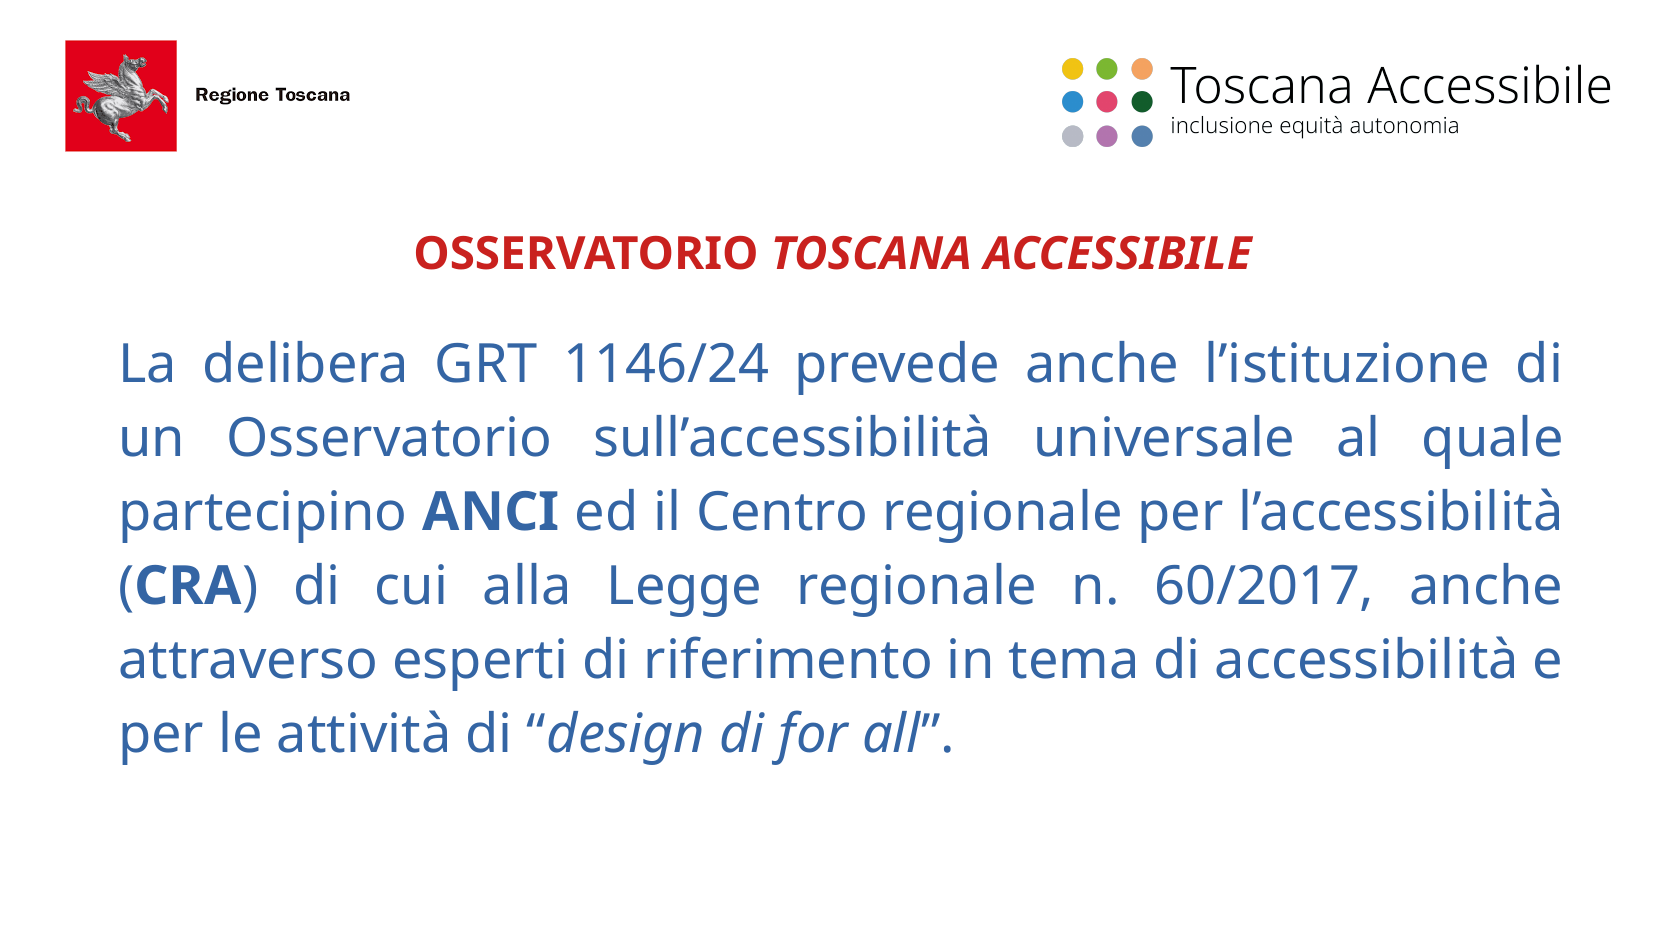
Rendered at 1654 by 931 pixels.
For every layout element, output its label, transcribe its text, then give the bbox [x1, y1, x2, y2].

picture [1062, 58, 1620, 147]
title OSSERVATORIO TOSCANA ACCESSIBILE [88, 174, 1577, 330]
subtitle La delibera GRT 1146/24 prevede anche l’istituzione di un Osservatorio sull’accessibilità universale al quale partecipino ANCI ed il Centro regionale per l’accessibilità (CRA) di cui alla Legge regionale n. 60/2017, anche attraverso esperti di riferimento in tema di accessibilità e per le attività di “design di for all”. [118, 295, 1565, 798]
picture [59, 13, 355, 178]
